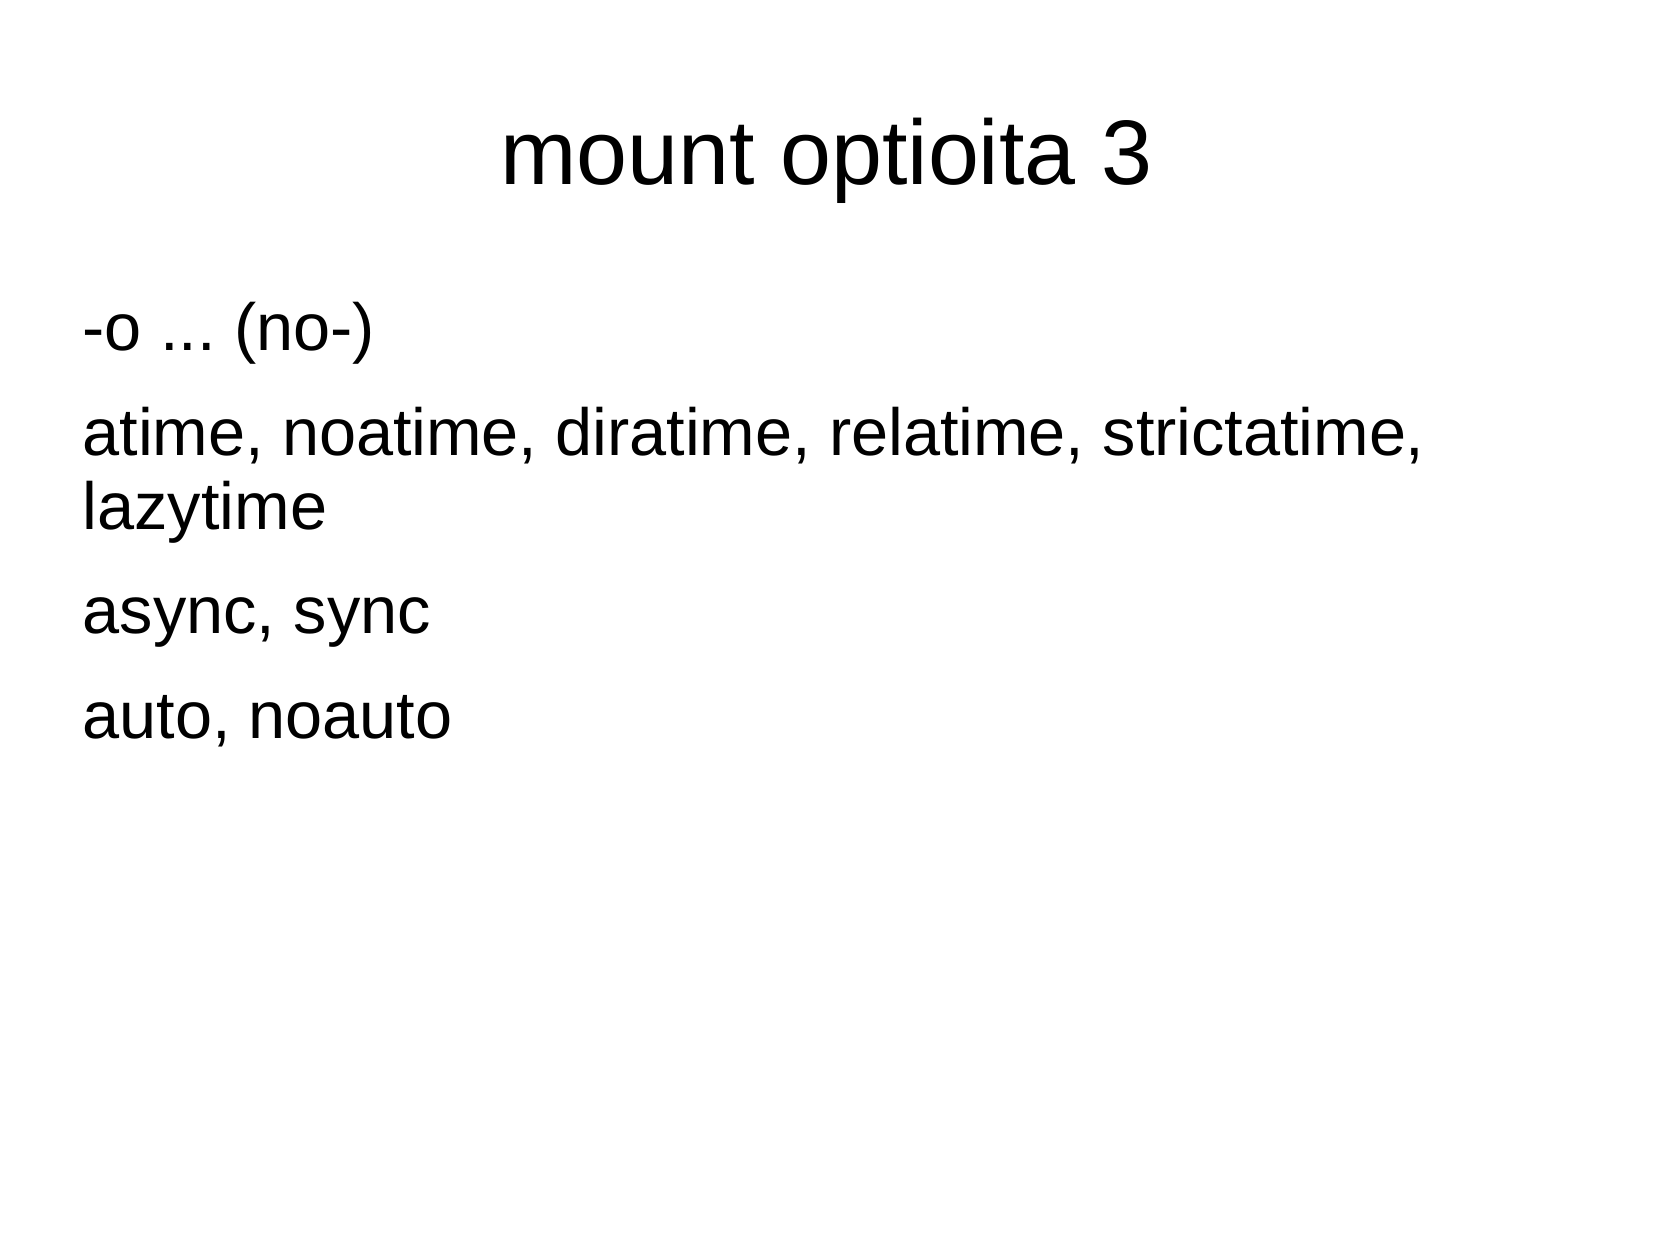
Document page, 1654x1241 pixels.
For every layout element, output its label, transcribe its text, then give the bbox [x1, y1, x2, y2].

list -o ... (no-) atime, noatime, diratime, relatime, strictatime, lazytime async, sync auto, noauto [82, 290, 1571, 1010]
title mount optioita 3 [82, 49, 1571, 257]
